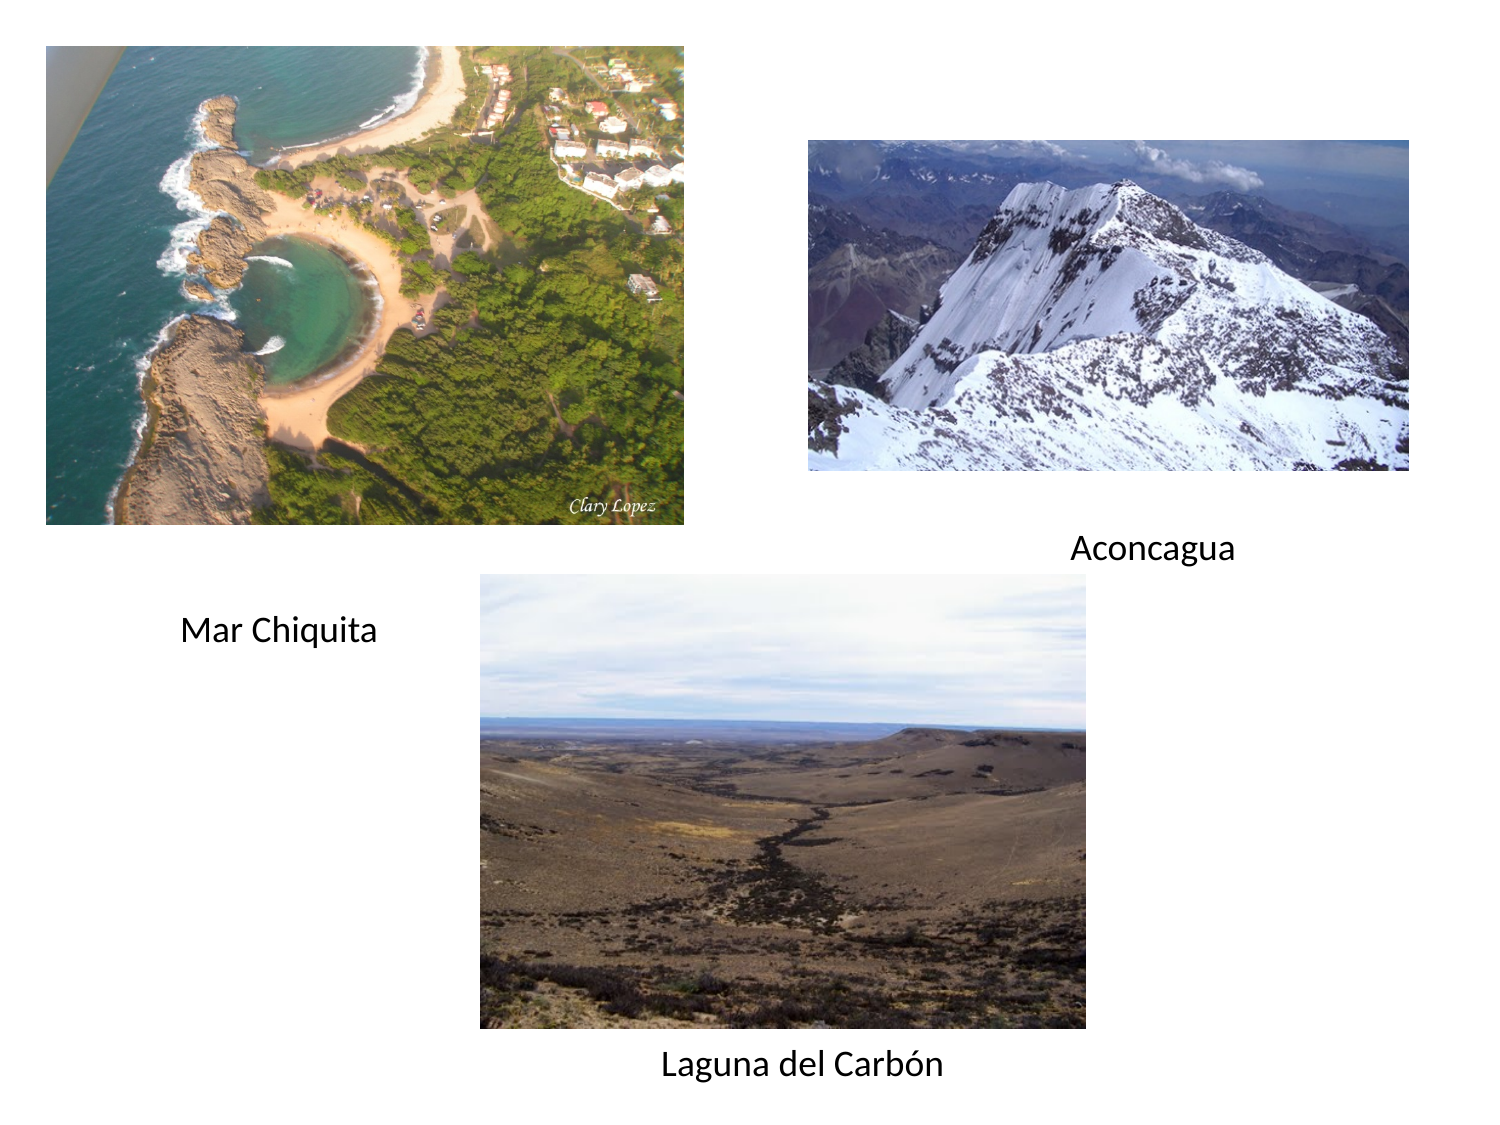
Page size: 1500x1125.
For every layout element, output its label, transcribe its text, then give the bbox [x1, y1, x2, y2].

text_box Laguna del Carbón [646, 1031, 960, 1092]
picture [46, 46, 684, 525]
picture [808, 140, 1409, 472]
text_box Aconcagua [1055, 515, 1252, 576]
text_box Mar Chiquita [165, 597, 394, 658]
picture [480, 574, 1086, 1029]
